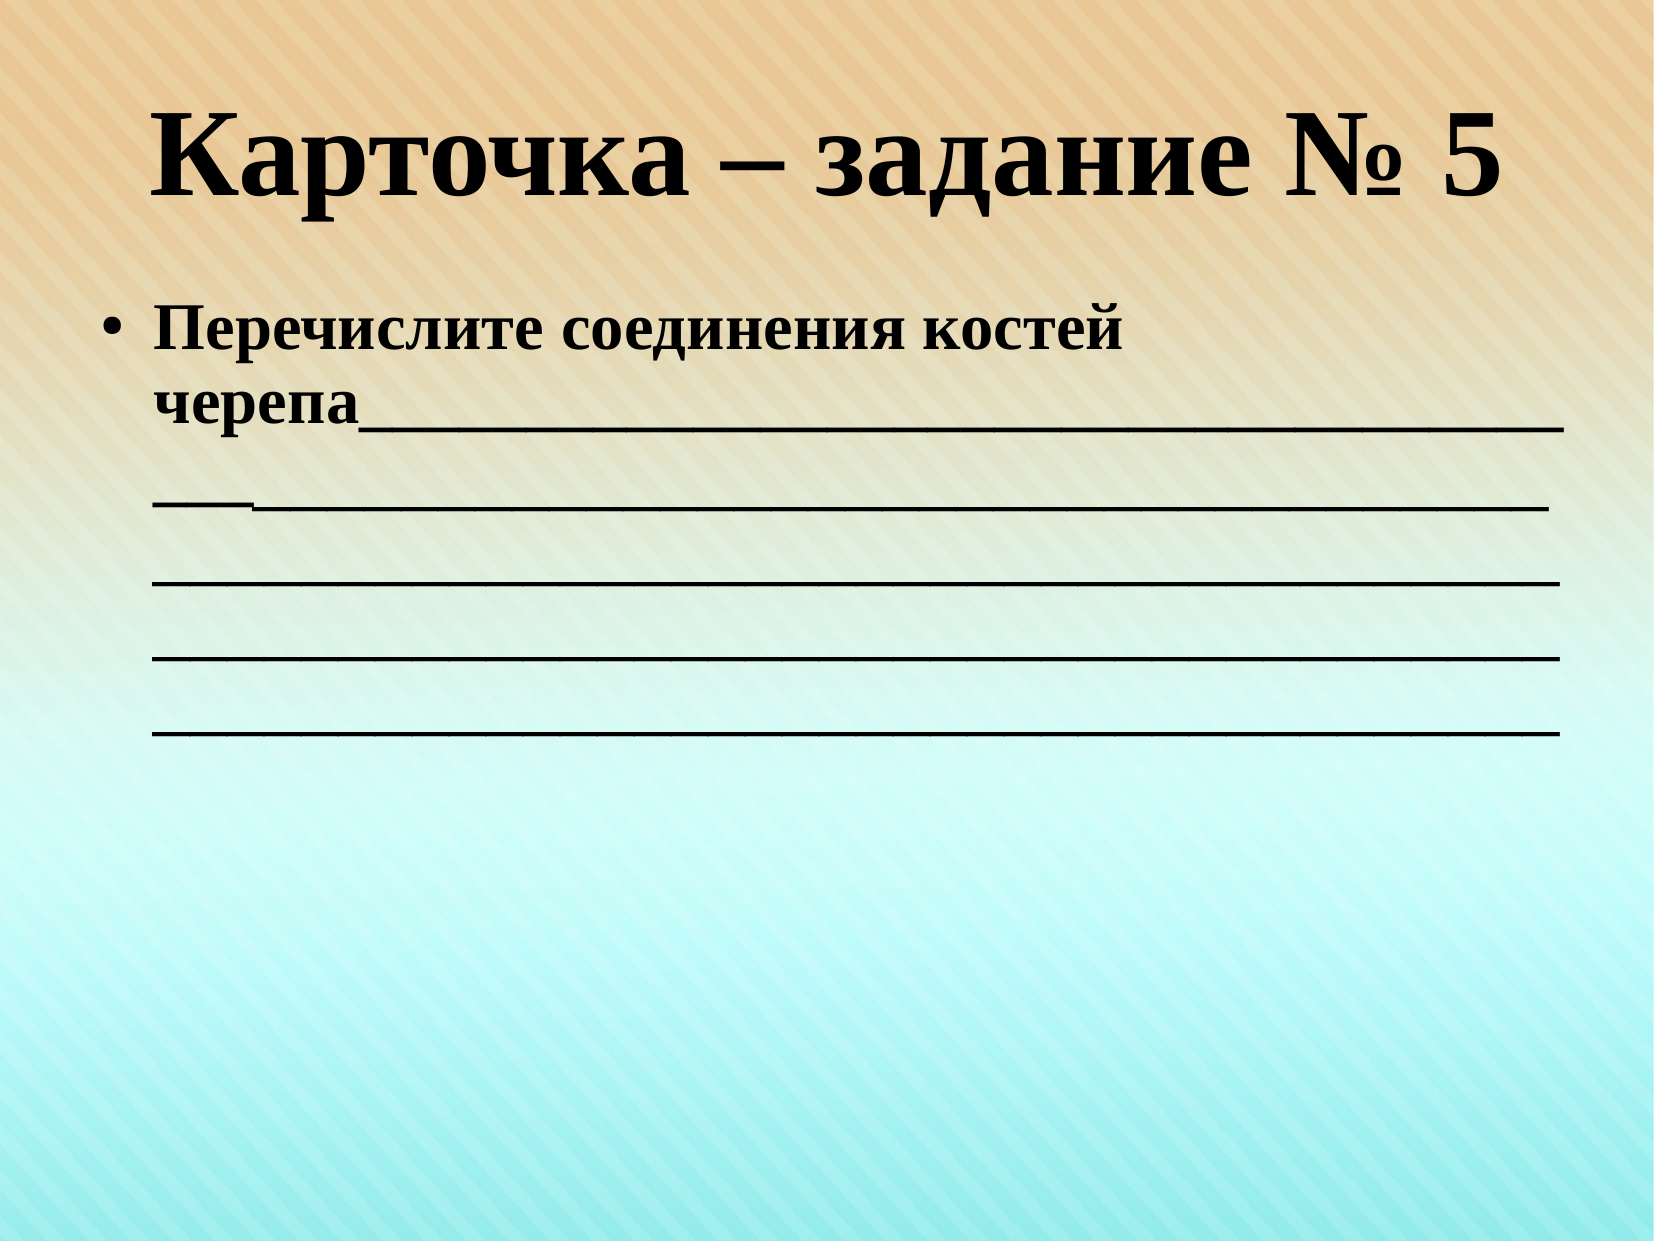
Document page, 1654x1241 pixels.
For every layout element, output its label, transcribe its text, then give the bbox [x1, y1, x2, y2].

list Перечислите соединения костей черепа____________________________________________________________________________________________________________________________________________________________________________________________ [82, 290, 1571, 1109]
picture [0, 0, 1654, 1241]
title Карточка – задание № 5 [82, 49, 1571, 257]
